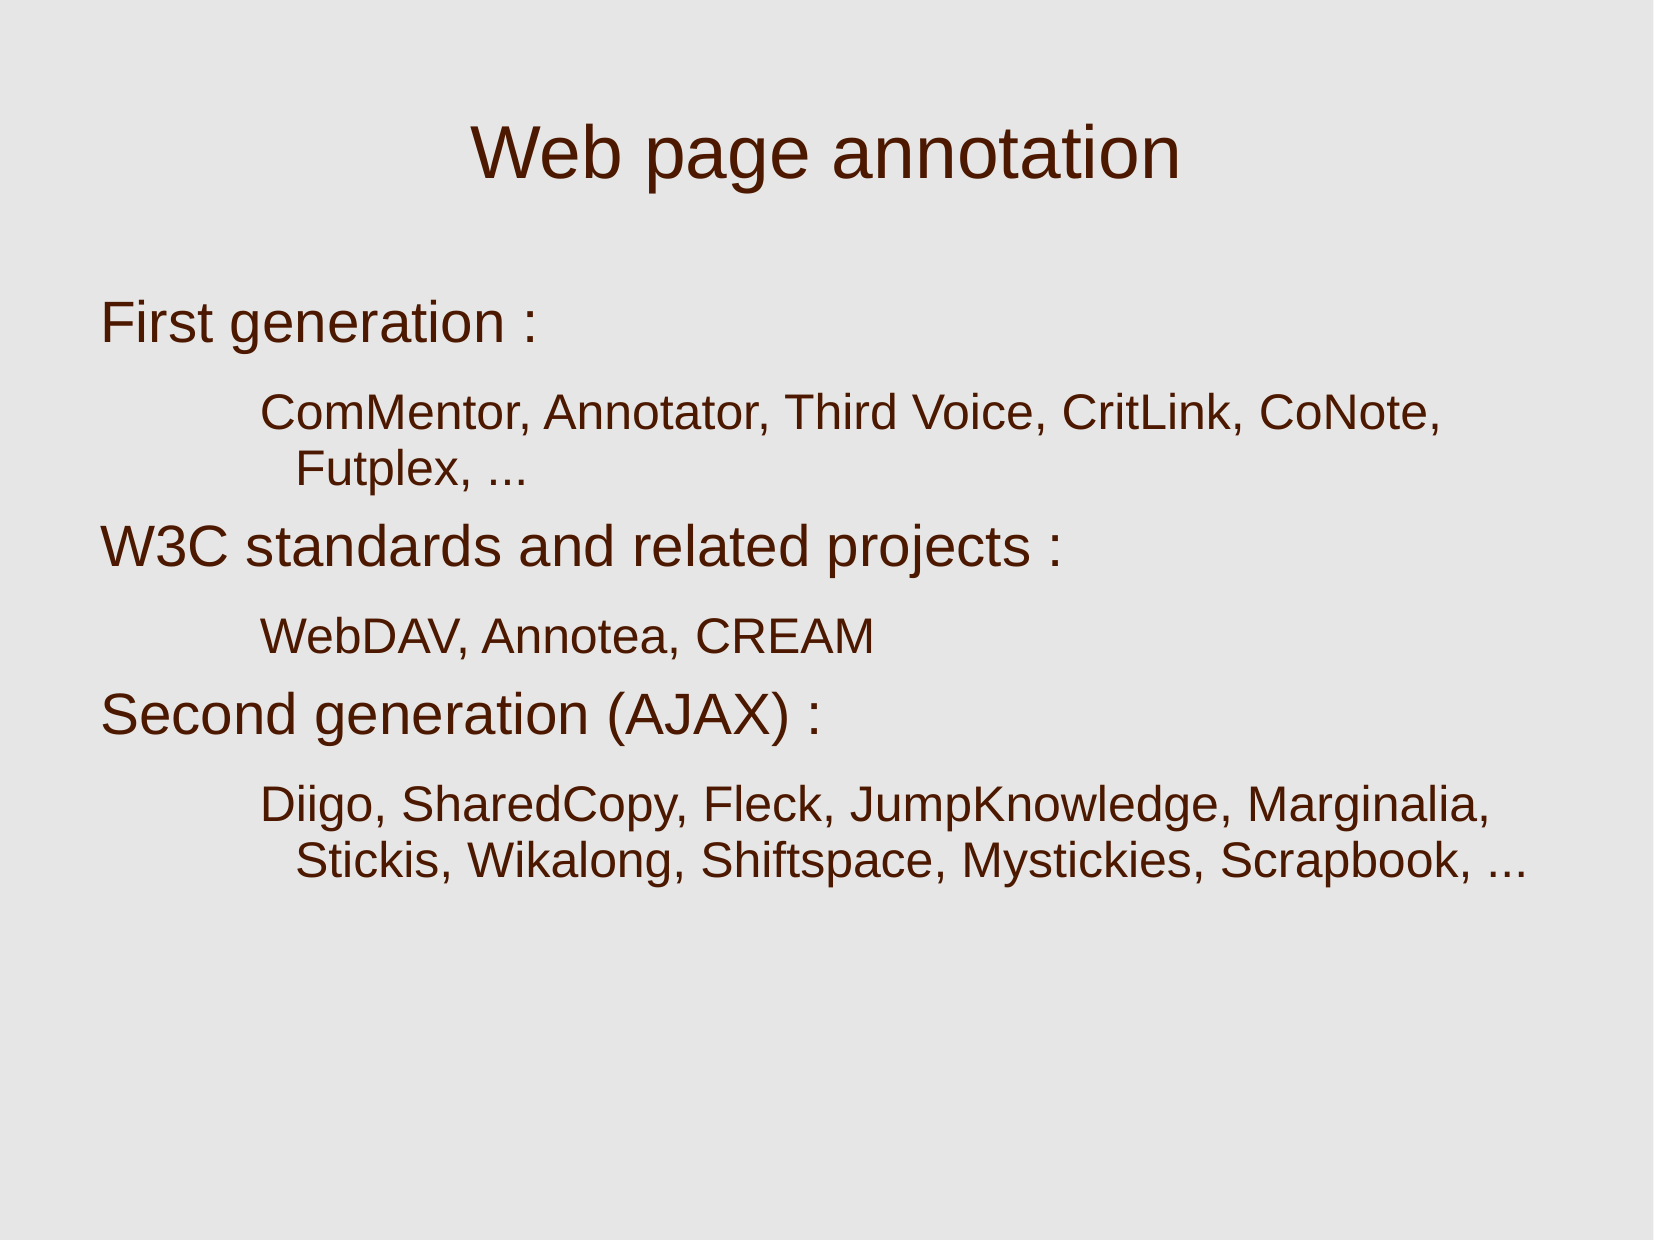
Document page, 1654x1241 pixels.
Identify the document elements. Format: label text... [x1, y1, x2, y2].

list First generation : ComMentor, Annotator, Third Voice, CritLink, CoNote, Futplex, ... W3C standards and related projects : WebDAV, Annotea, CREAM Second generation (AJAX) : Diigo, SharedCopy, Fleck, JumpKnowledge, Marginalia, Stickis, Wikalong, Shiftspace, Mystickies, Scrapbook, ... [82, 290, 1571, 1094]
title Web page annotation [82, 56, 1571, 250]
